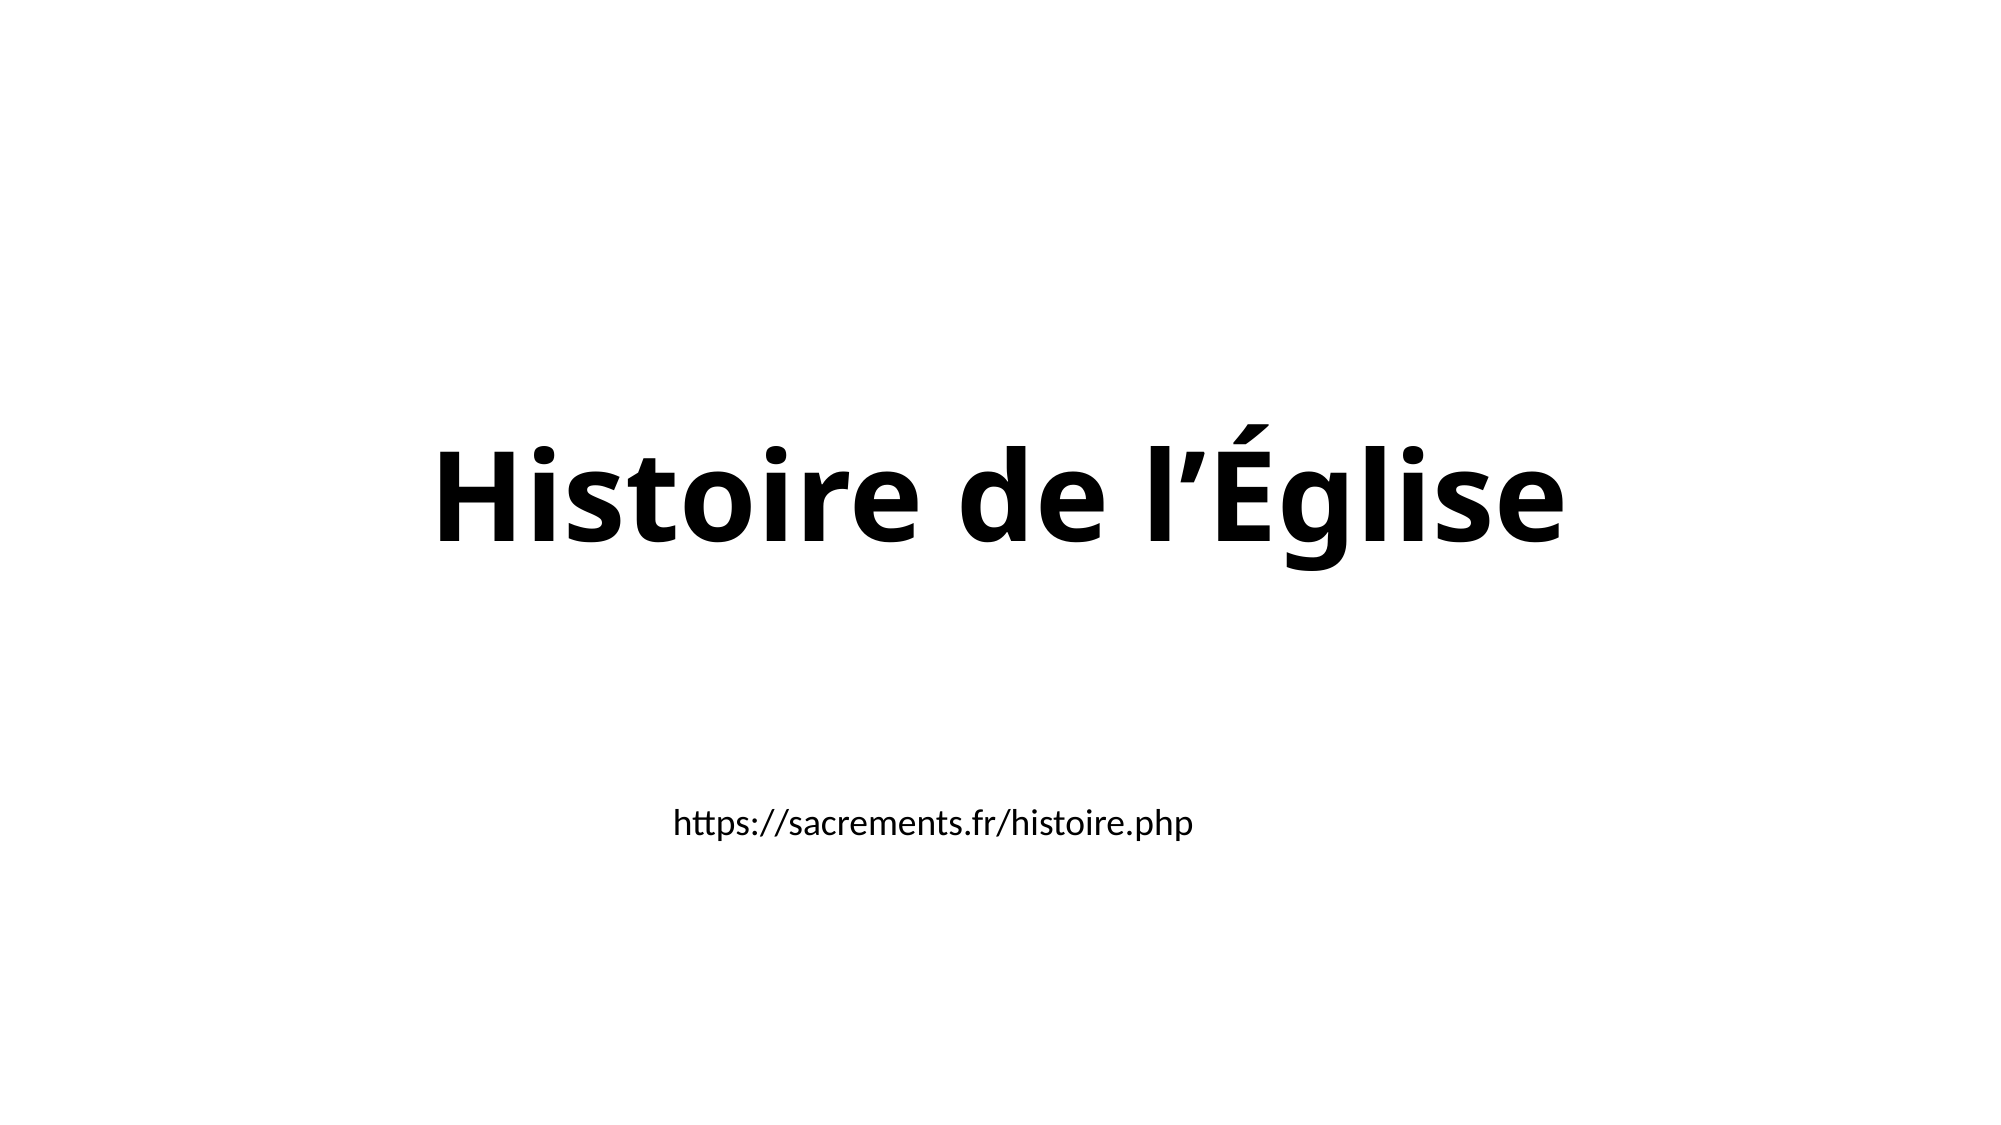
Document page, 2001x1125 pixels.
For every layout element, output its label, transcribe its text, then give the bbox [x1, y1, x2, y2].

title Histoire de l’Église [249, 184, 1750, 576]
text_box https://sacrements.fr/histoire.php [657, 790, 1658, 852]
